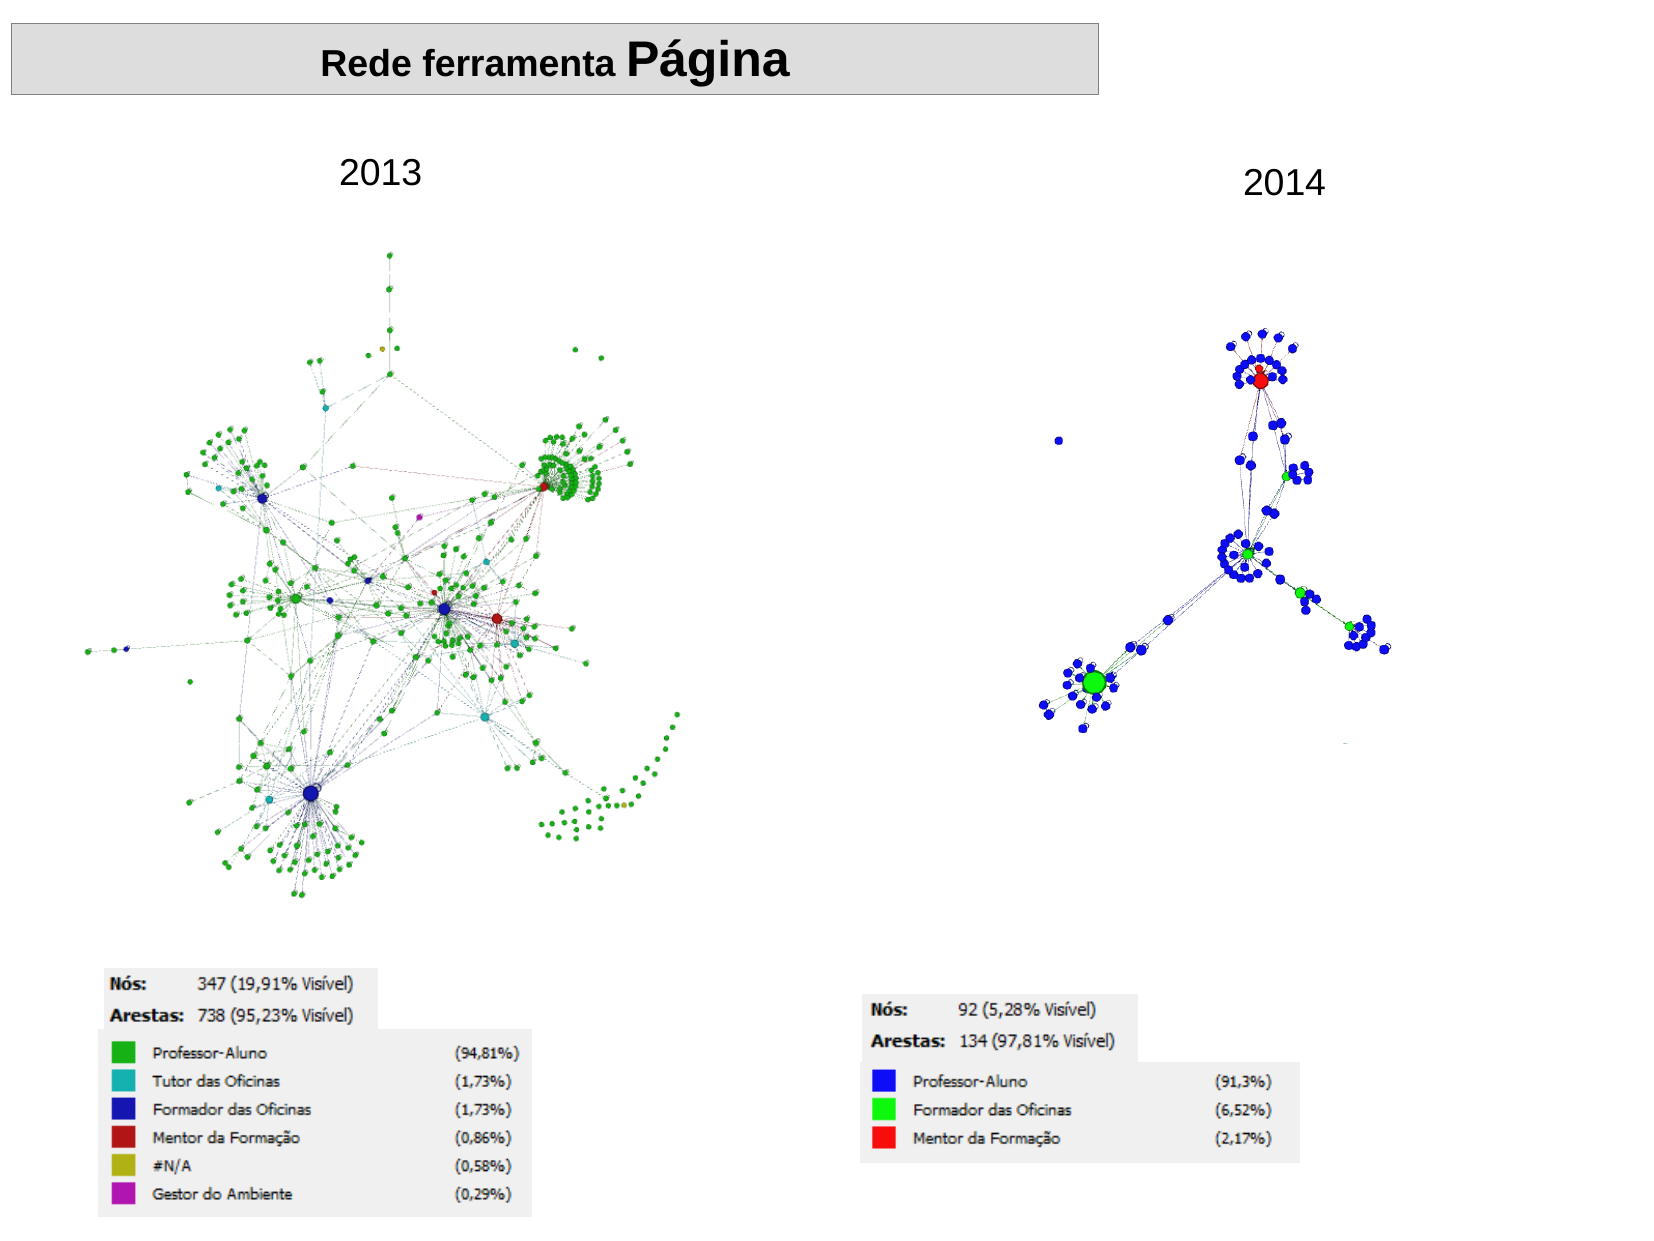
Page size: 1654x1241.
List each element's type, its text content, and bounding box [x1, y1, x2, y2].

text_box 2014 [1228, 153, 1341, 211]
text_box Rede ferramenta Página [11, 23, 1099, 95]
picture [860, 994, 1300, 1163]
picture [98, 968, 532, 1217]
picture [1015, 307, 1407, 744]
text_box 2013 [324, 143, 438, 201]
picture [76, 236, 693, 910]
